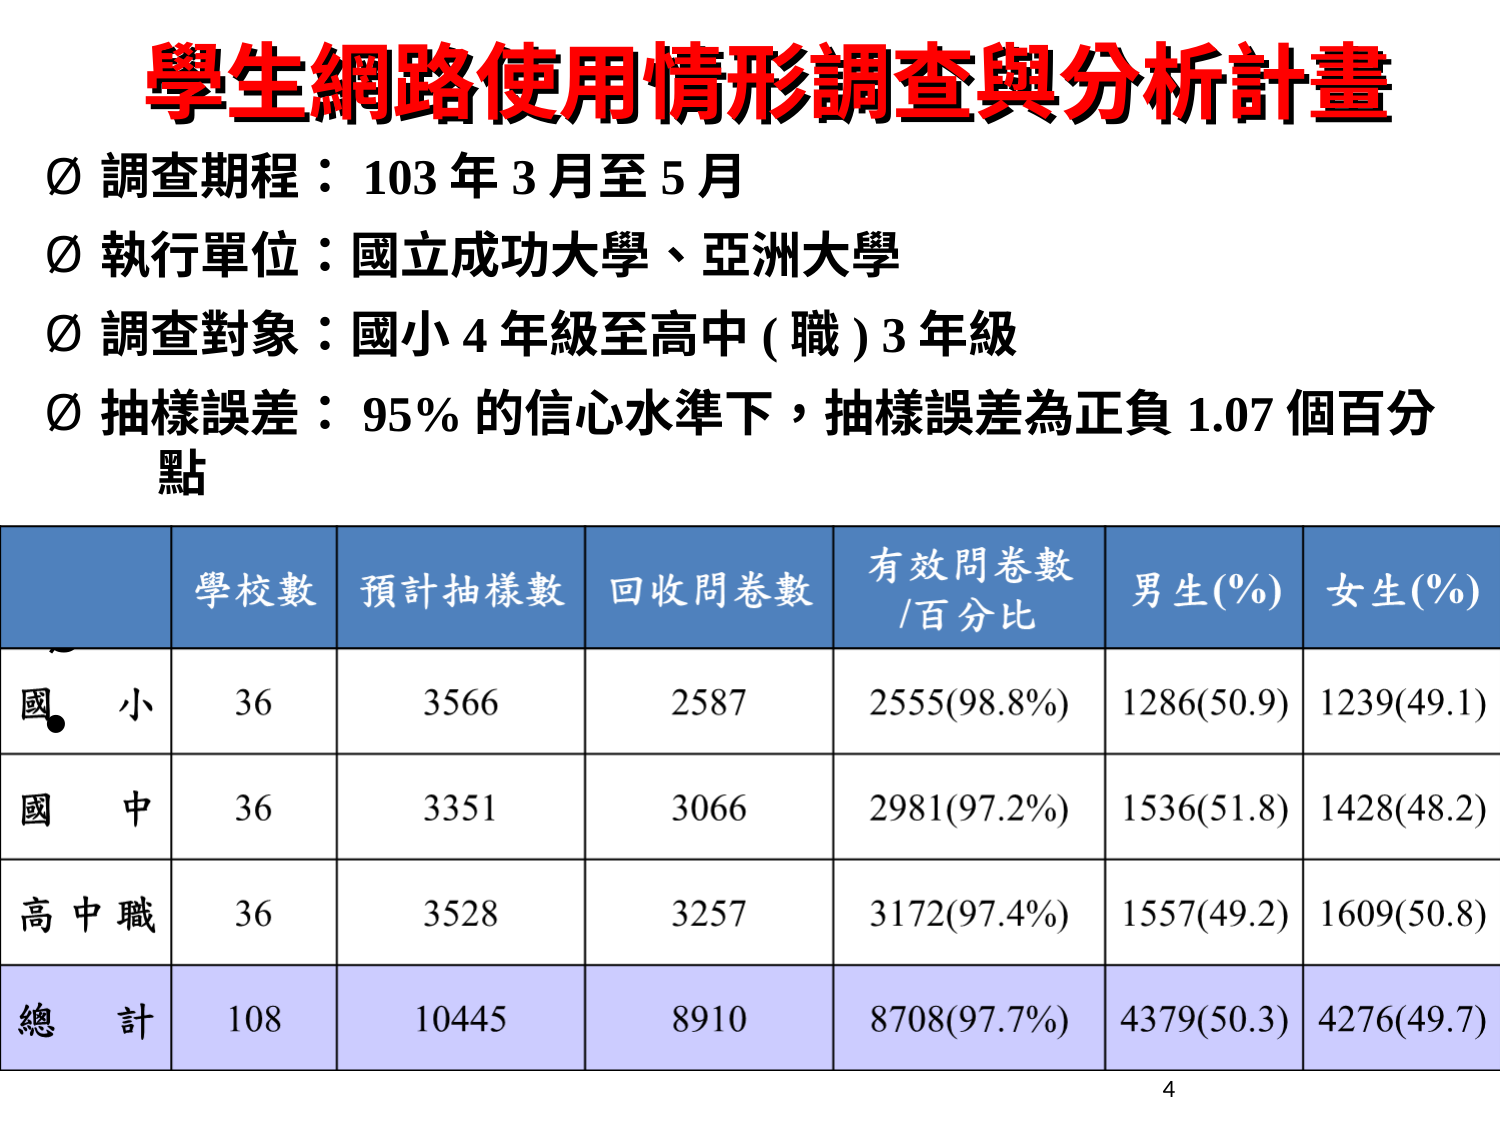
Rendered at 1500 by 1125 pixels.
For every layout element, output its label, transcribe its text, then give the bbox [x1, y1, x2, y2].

title 學生網路使用情形調查與分析計畫 [75, 0, 1459, 137]
picture [0, 526, 1500, 1072]
text_box 4 [1147, 1065, 1498, 1125]
list 調查期程：103年3月至5月 執行單位：國立成功大學、亞洲大學 調查對象：國小4年級至高中(職) 3年級 抽樣誤差：95%的信心水準下，抽樣誤差為正負1.07個百分點 校數分布情形： [29, 137, 1471, 525]
